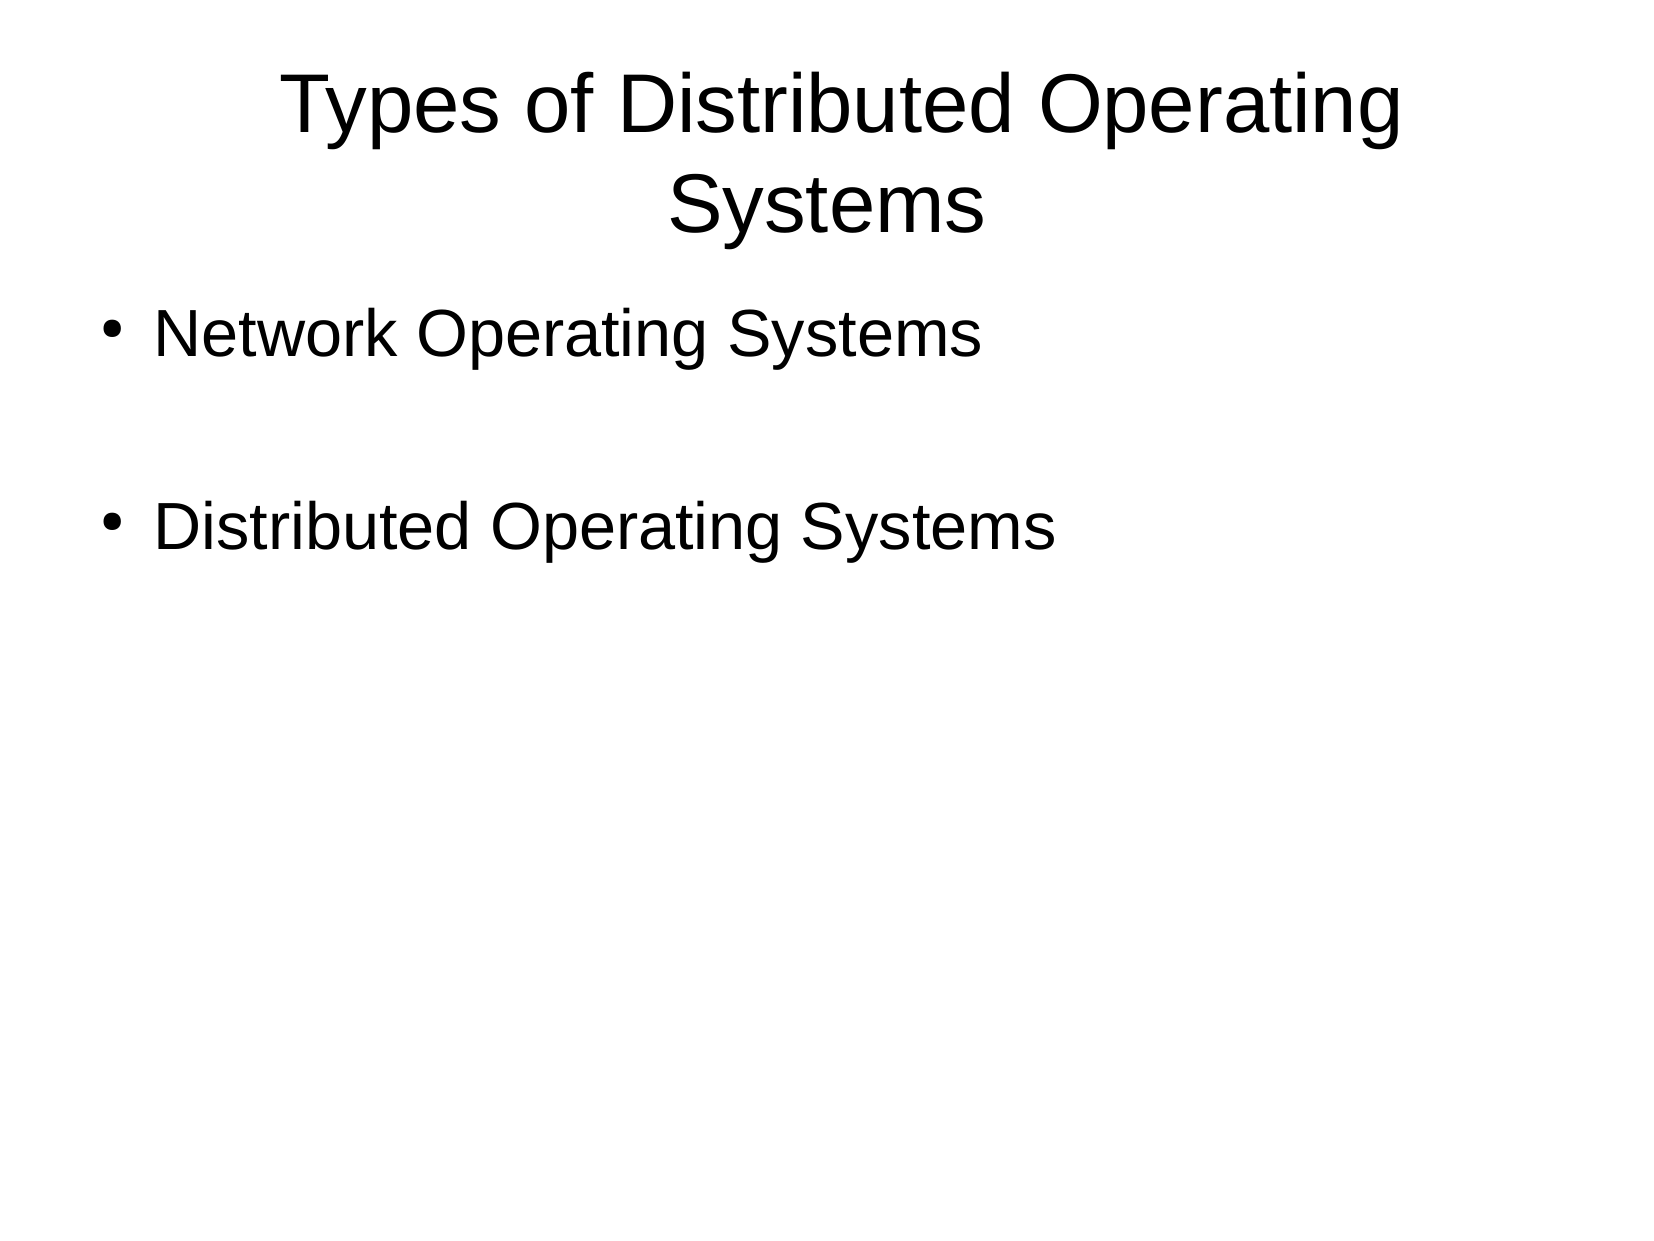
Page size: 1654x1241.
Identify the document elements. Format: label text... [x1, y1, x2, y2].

list Network Operating Systems Distributed Operating Systems [82, 290, 1571, 1010]
title Types of Distributed Operating Systems [82, 41, 1571, 257]
